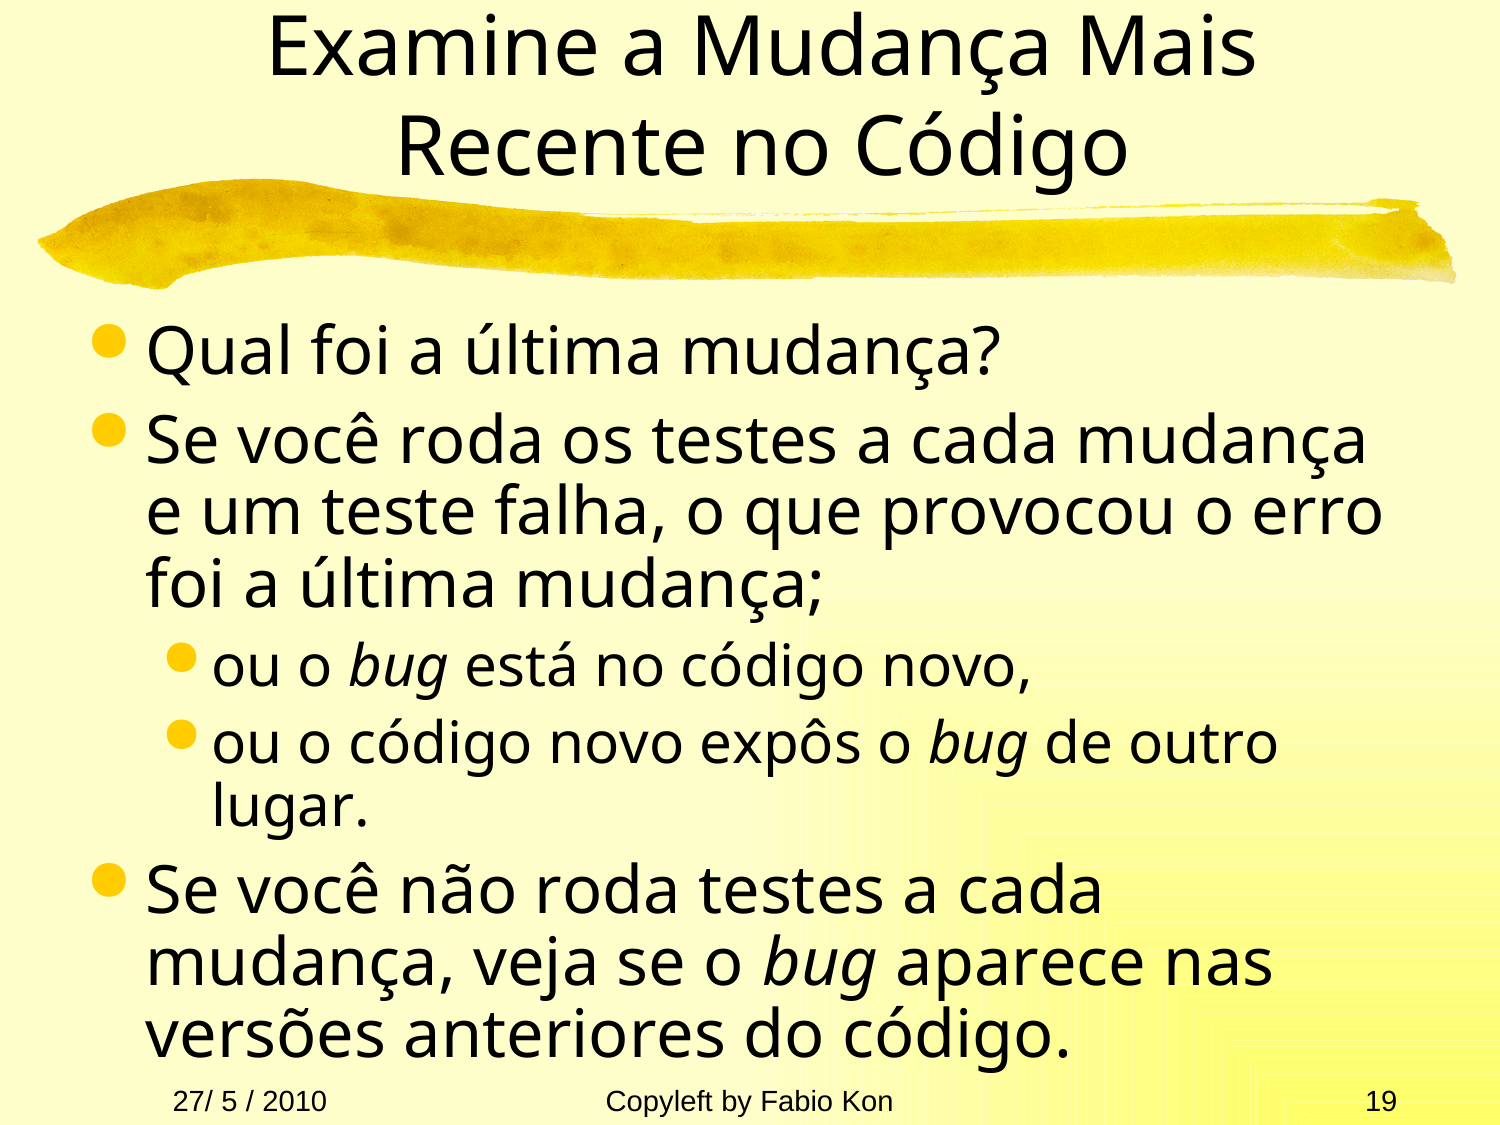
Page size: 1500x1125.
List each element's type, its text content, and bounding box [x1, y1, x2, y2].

list Qual foi a última mudança? Se você roda os testes a cada mudança e um teste falha, o que provocou o erro foi a última mudança; ou o bug está no código novo, ou o código novo expôs o bug de outro lugar. Se você não roda testes a cada mudança, veja se o bug aparece nas versões anteriores do código. [74, 309, 1417, 1076]
title Examine a Mudança Mais Recente no Código [125, 0, 1401, 200]
picture [24, 174, 1463, 297]
